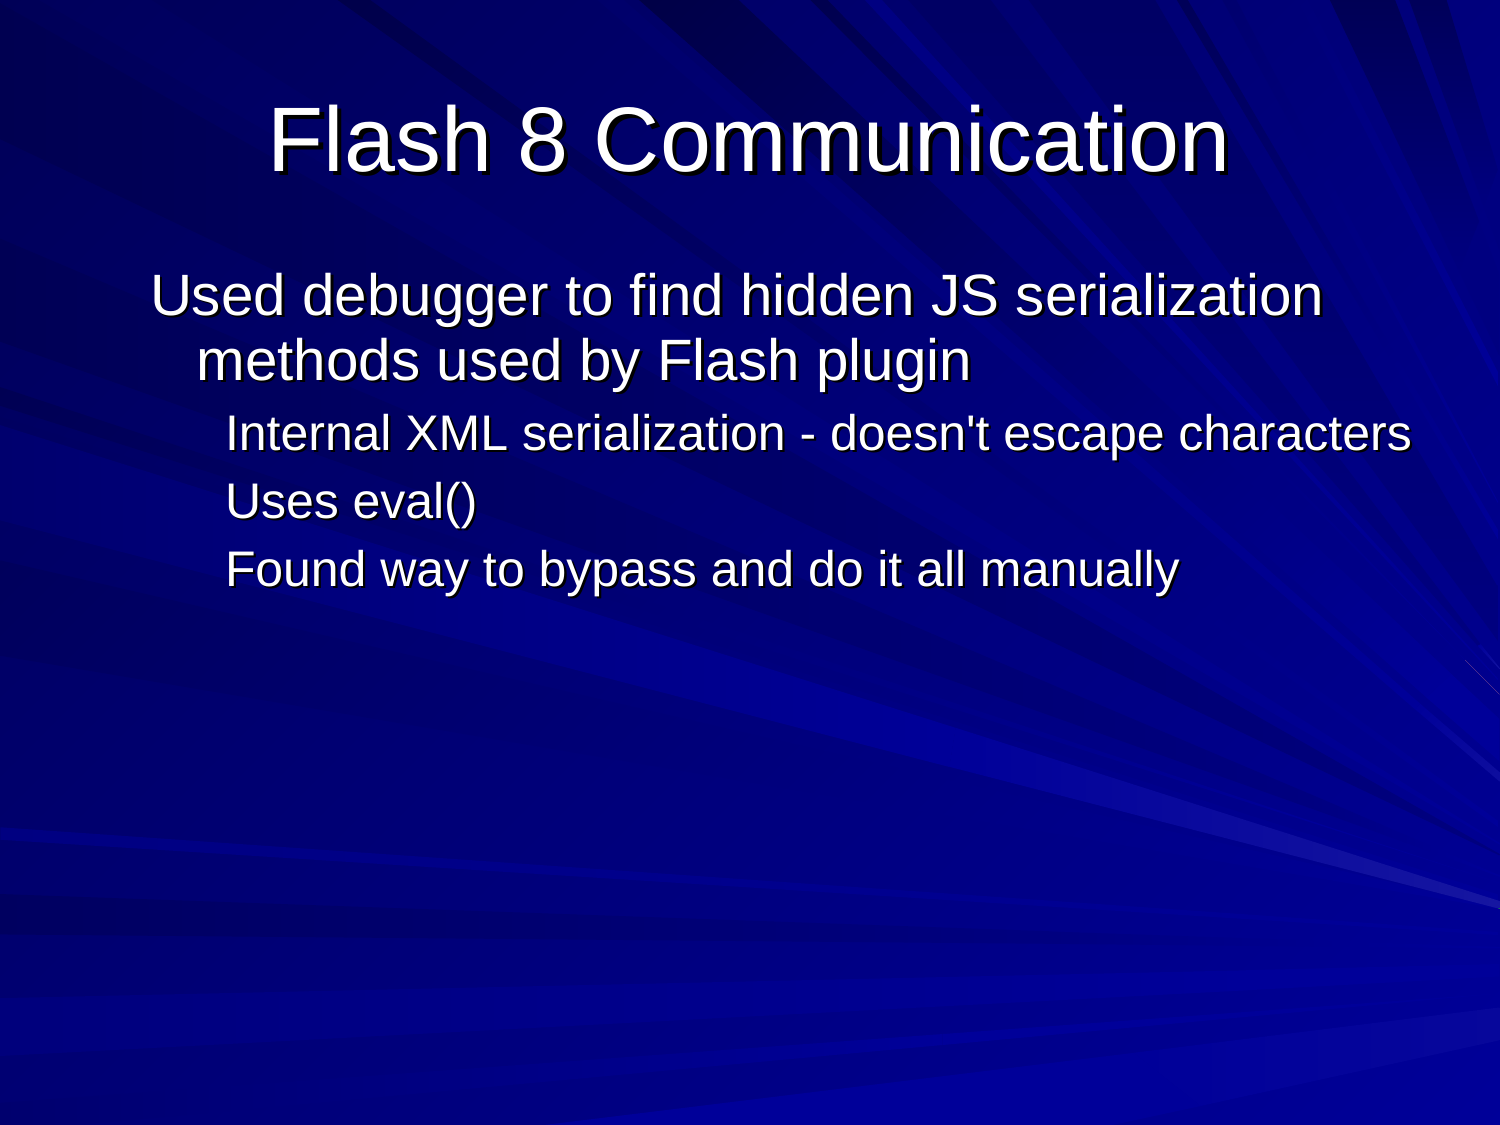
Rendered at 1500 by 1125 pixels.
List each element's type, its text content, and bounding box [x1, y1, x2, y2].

title Flash 8 Communication [75, 45, 1426, 234]
list Used debugger to find hidden JS serialization methods used by Flash plugin Internal XML serialization - doesn't escape characters Uses eval() Found way to bypass and do it all manually [75, 262, 1426, 991]
